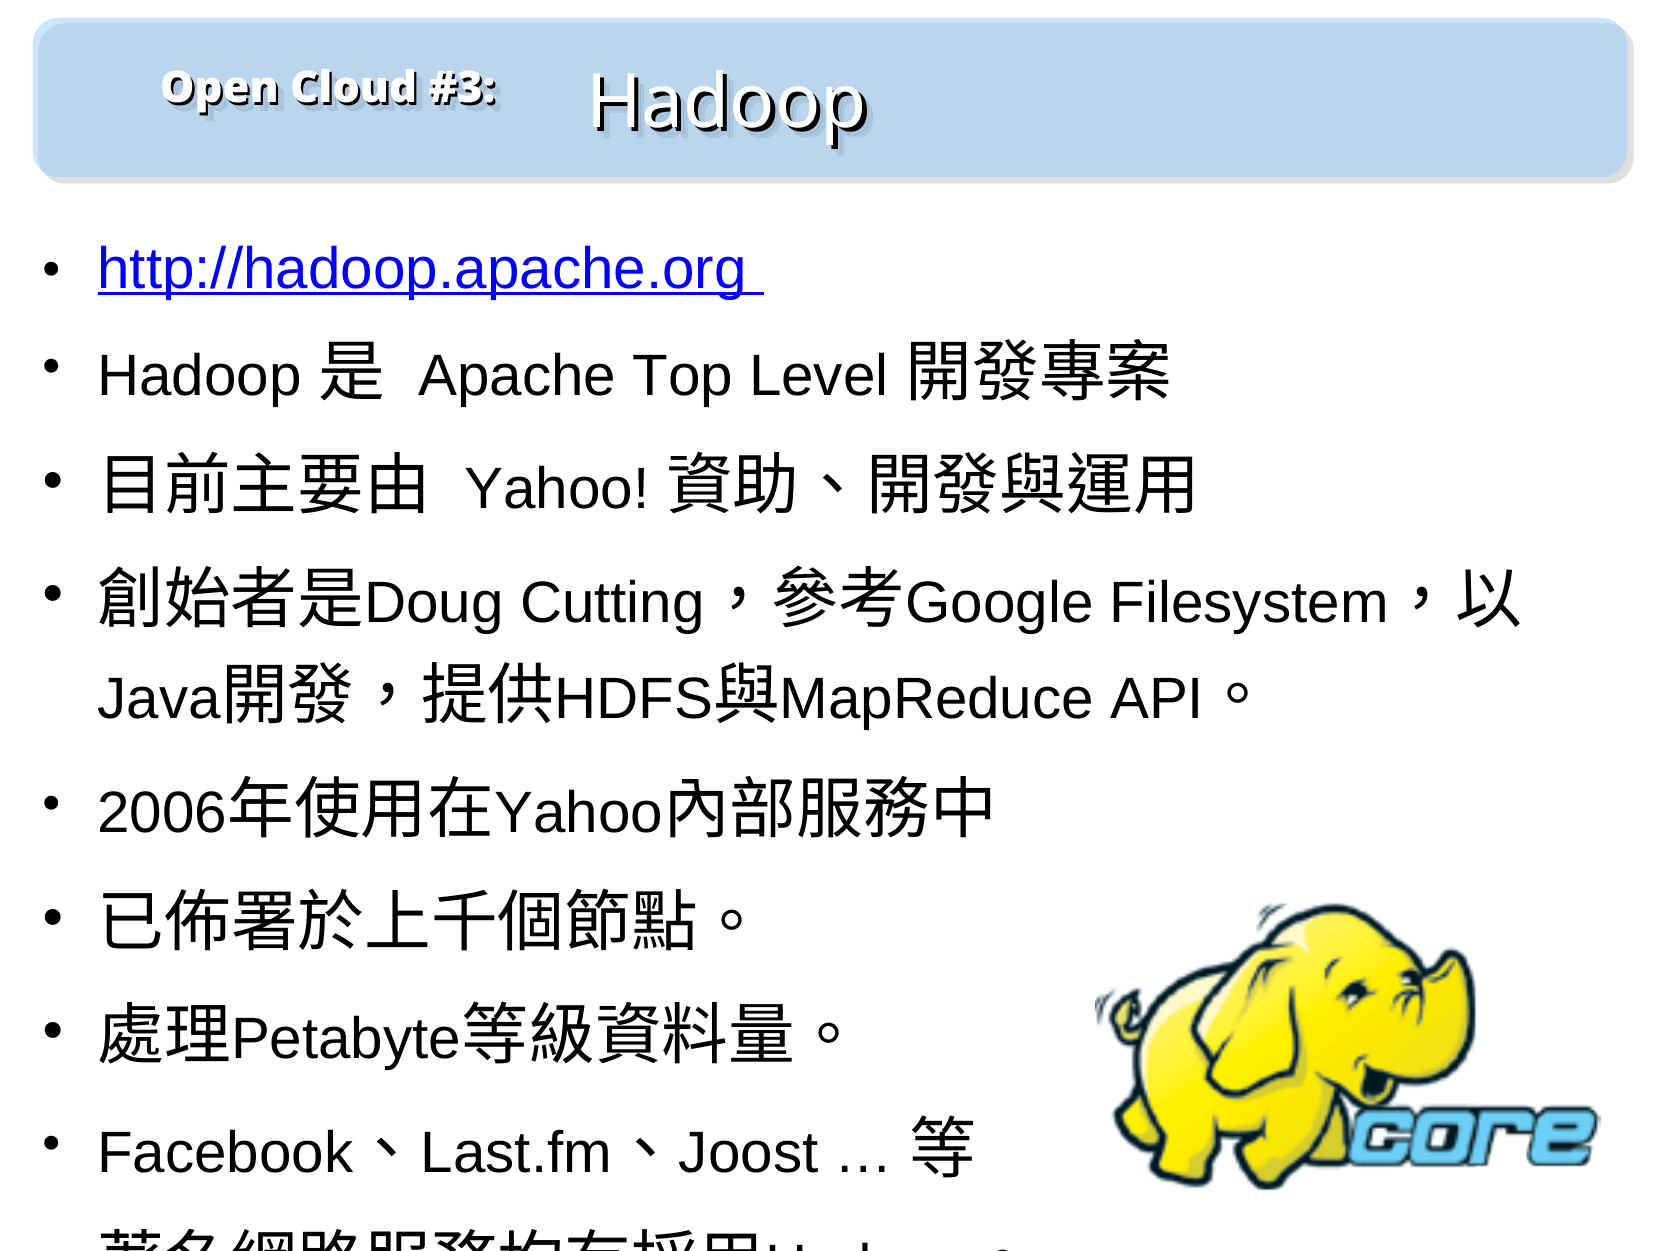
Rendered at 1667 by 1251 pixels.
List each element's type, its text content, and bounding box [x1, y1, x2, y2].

text_box Open Cloud #3: Hadoop [32, 17, 1628, 178]
picture [1095, 898, 1601, 1194]
list http://hadoop.apache.org Hadoop 是 Apache Top Level 開發專案 目前主要由 Yahoo! 資助、開發與運用 創始者是Doug Cutting，參考Google Filesystem，以Java開發，提供HDFS與MapReduce API。 2006年使用在Yahoo內部服務中 已佈署於上千個節點。 處理Petabyte等級資料量。 Facebook、Last.fm、Joost … 等 著名網路服務均有採用Hadoop。 [41, 236, 1607, 1155]
